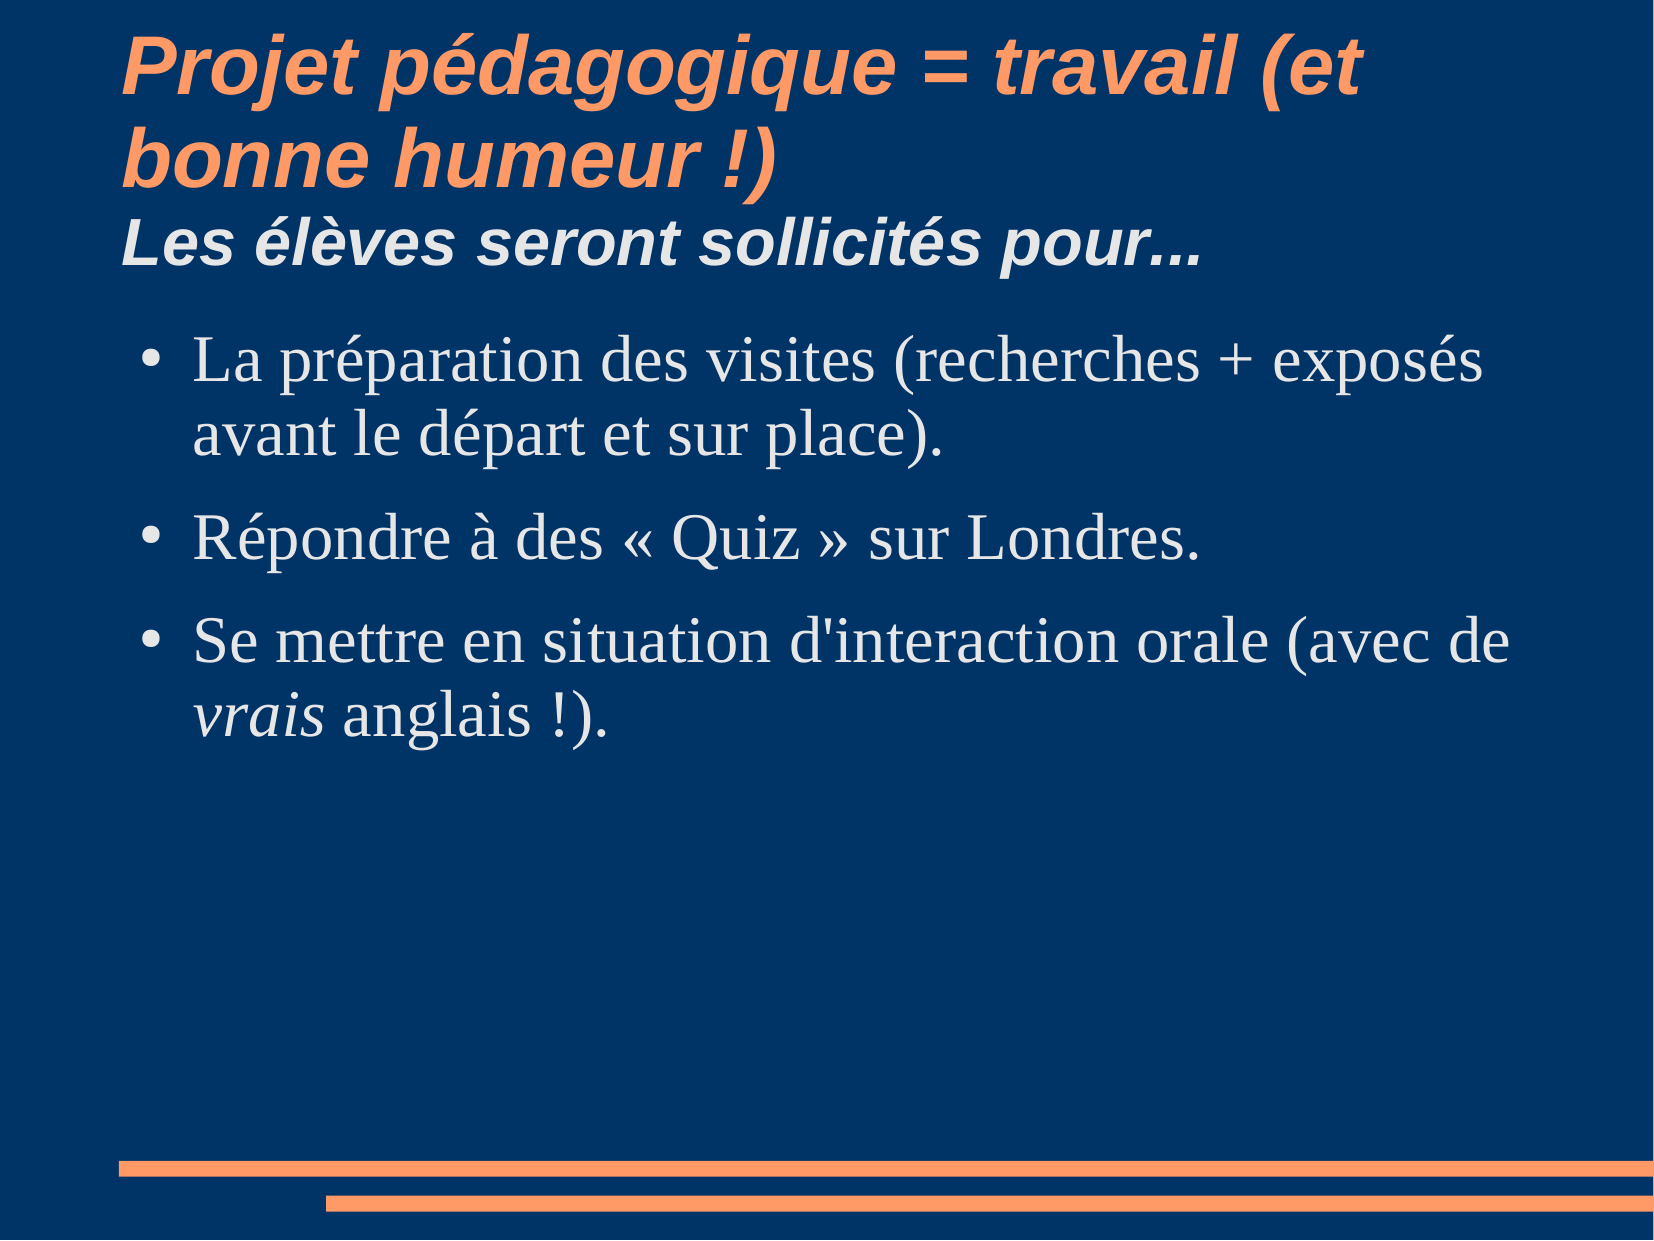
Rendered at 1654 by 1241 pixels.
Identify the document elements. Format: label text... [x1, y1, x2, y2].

list La préparation des visites (recherches + exposés avant le départ et sur place). Répondre à des « Quiz » sur Londres. Se mettre en situation d'interaction orale (avec de vrais anglais !). [121, 322, 1561, 1118]
title Projet pédagogique = travail (et bonne humeur !) Les élèves seront sollicités pour... [121, 19, 1534, 281]
